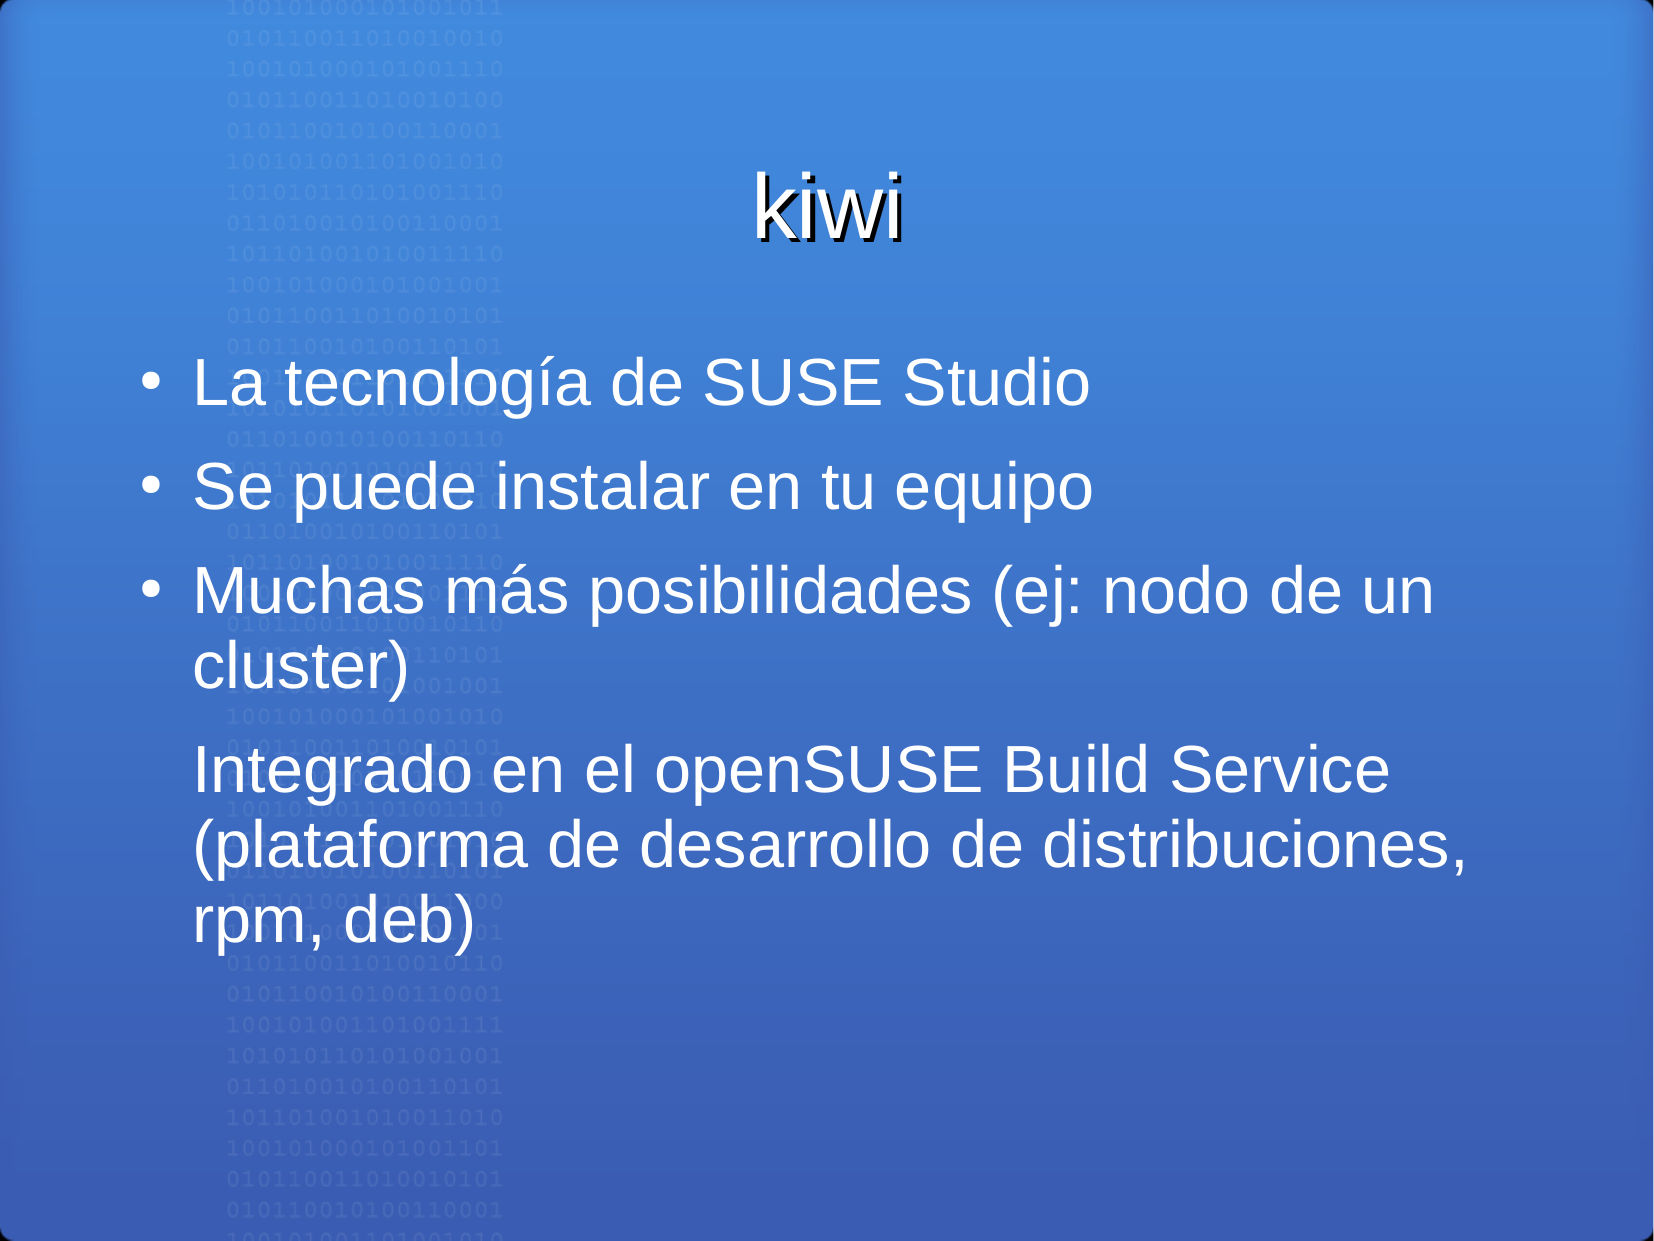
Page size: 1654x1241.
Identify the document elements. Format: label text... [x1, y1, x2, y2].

picture [0, 0, 1654, 1241]
list La tecnología de SUSE Studio Se puede instalar en tu equipo Muchas más posibilidades (ej: nodo de un cluster) Integrado en el openSUSE Build Service (plataforma de desarrollo de distribuciones, rpm, deb) [121, 344, 1534, 1112]
title kiwi [121, 110, 1534, 303]
